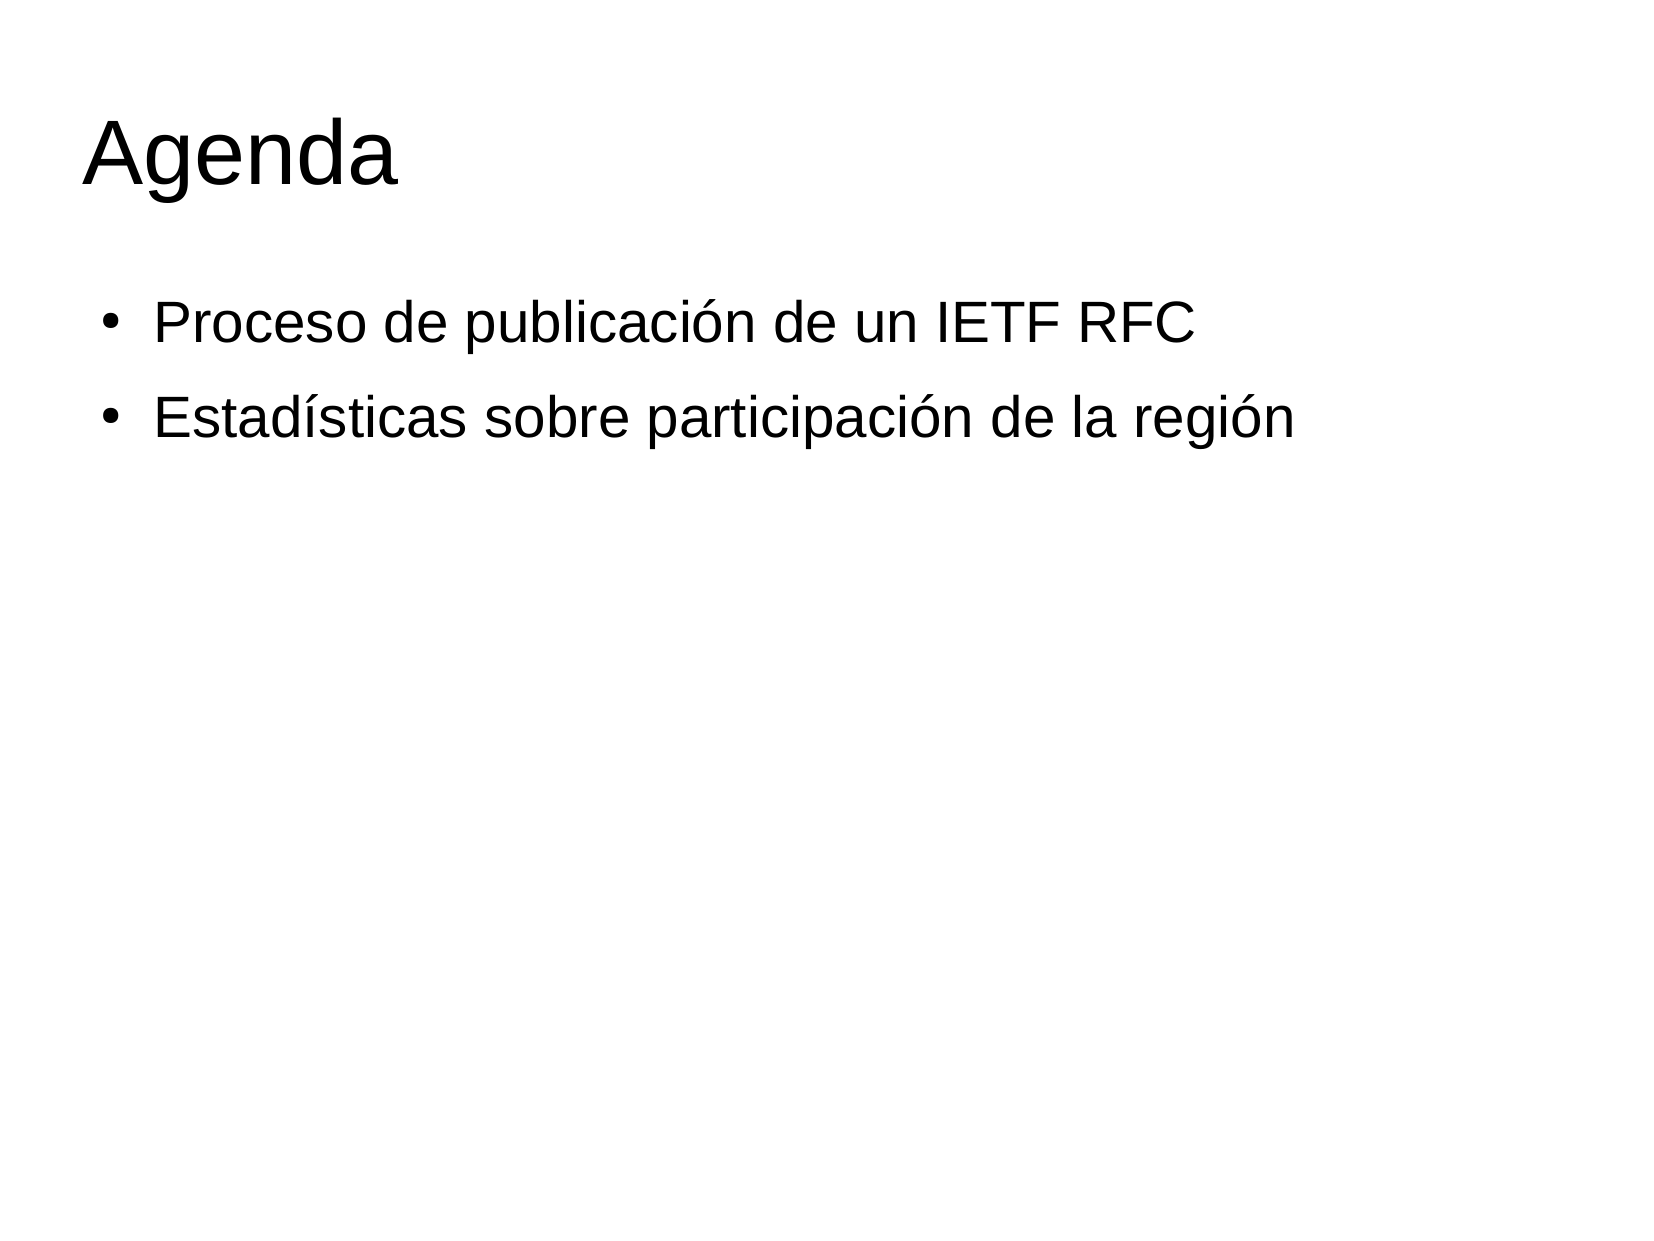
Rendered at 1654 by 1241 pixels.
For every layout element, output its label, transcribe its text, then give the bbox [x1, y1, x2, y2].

title Agenda [82, 49, 1571, 257]
list Proceso de publicación de un IETF RFC Estadísticas sobre participación de la región [82, 290, 1538, 1010]
